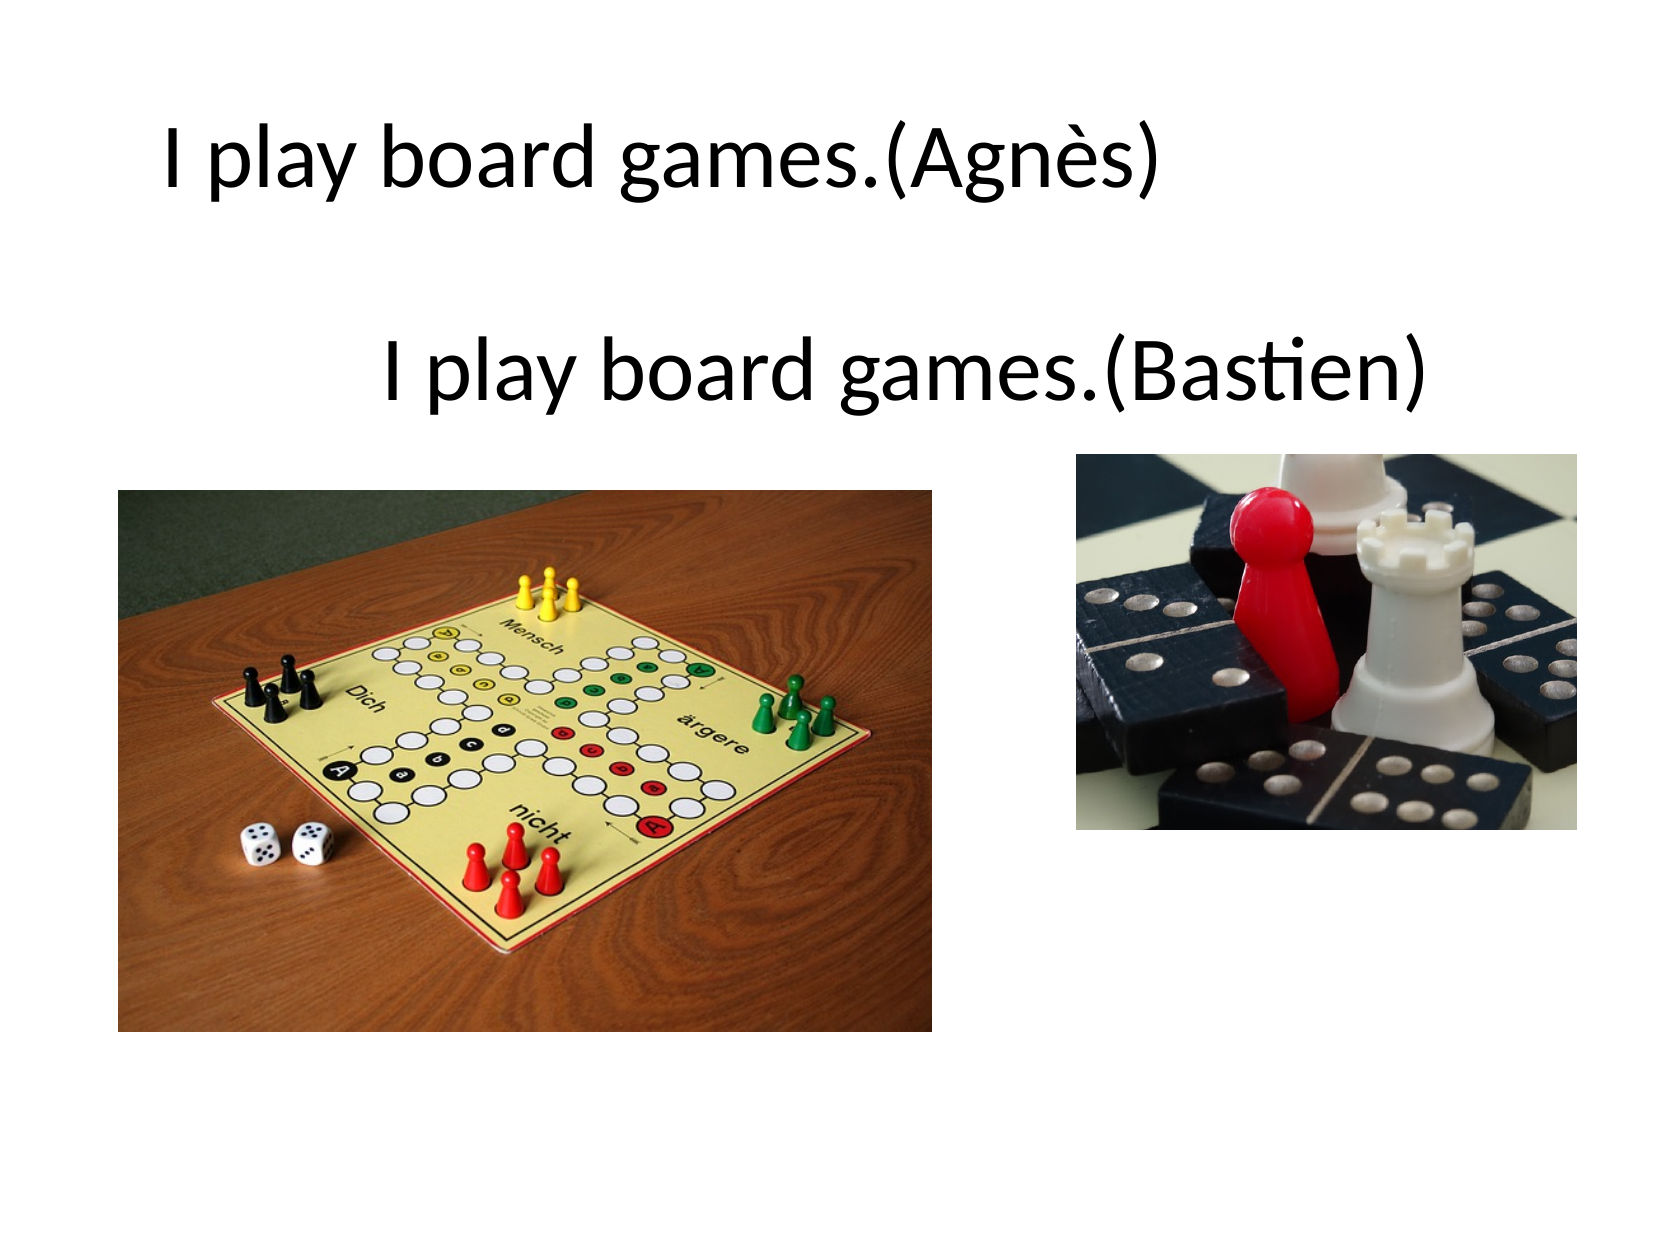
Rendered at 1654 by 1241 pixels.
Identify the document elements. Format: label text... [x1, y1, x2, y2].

text_box I play board games.(Bastien) [366, 301, 1548, 428]
text_box I play board games.(Agnès) [146, 88, 1328, 215]
picture [118, 490, 932, 1032]
picture [1076, 454, 1577, 830]
